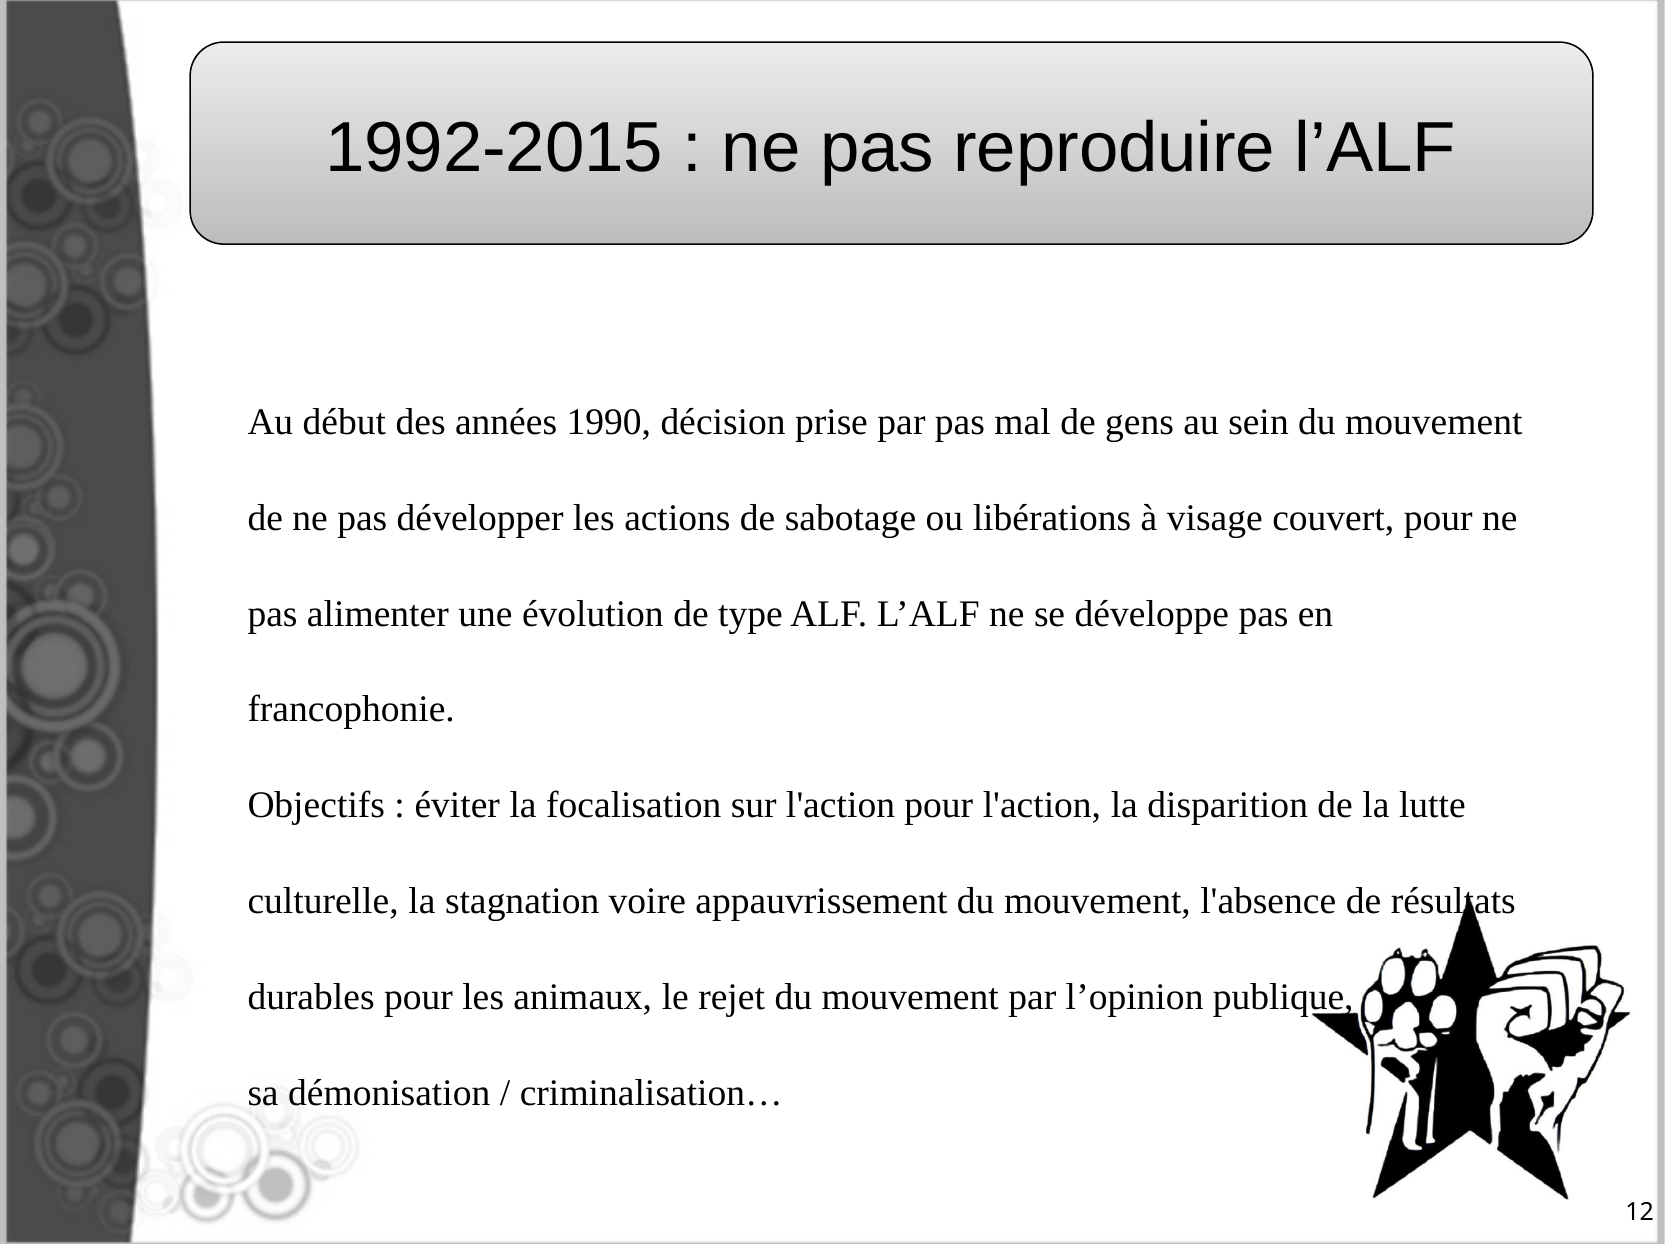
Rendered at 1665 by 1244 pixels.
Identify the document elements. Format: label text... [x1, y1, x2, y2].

text_box [190, 42, 1593, 245]
picture [3, 0, 1662, 1244]
text_box Au début des années 1990, décision prise par pas mal de gens au sein du mouvement de ne pas développer les actions de sabotage ou libérations à visage couvert, pour ne pas alimenter une évolution de type ALF. L’ALF ne se développe pas en francophonie. Objectifs : éviter la focalisation sur l'action pour l'action, la disparition de la lutte culturelle, la stagnation voire appauvrissement du mouvement, l'absence de résultats durables pour les animaux, le rejet du mouvement par l’opinion publique, sa démonisation / criminalisation… [240, 338, 1543, 1121]
text_box 1992-2015 : ne pas reproduire l’ALF [199, 80, 1584, 206]
slide_number <numéro> [1610, 1188, 1665, 1234]
